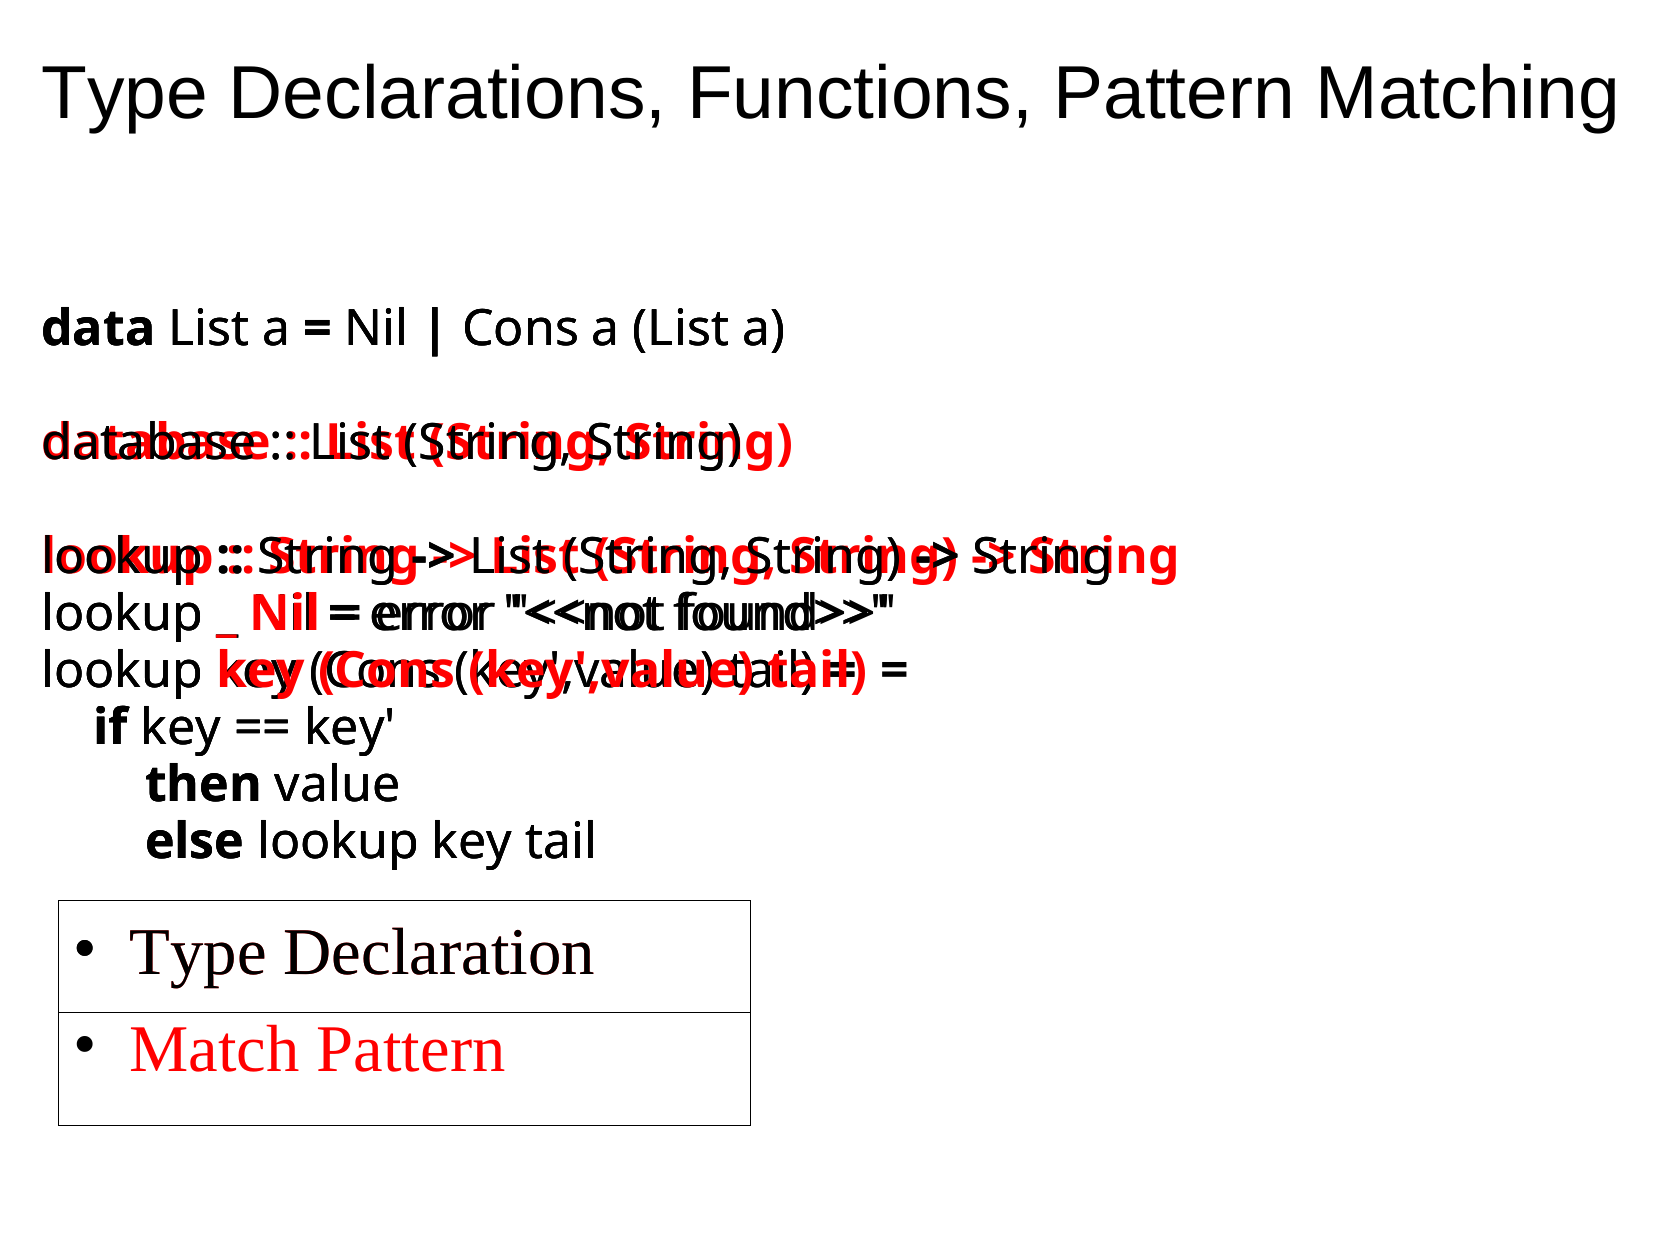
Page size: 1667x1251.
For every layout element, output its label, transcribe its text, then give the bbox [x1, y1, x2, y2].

list Type Declaration Match Pattern [58, 900, 751, 1126]
list data List a = Nil | Cons a (List a) database :: List (String, String) lookup :: String -> List (String, String) -> String lookup _ Nil = error "<<not found>>" lookup key (Cons (key',value) tail) = if key == key' then value else lookup key tail [41, 299, 1628, 938]
title Type Declarations, Functions, Pattern Matching [41, 50, 1628, 257]
